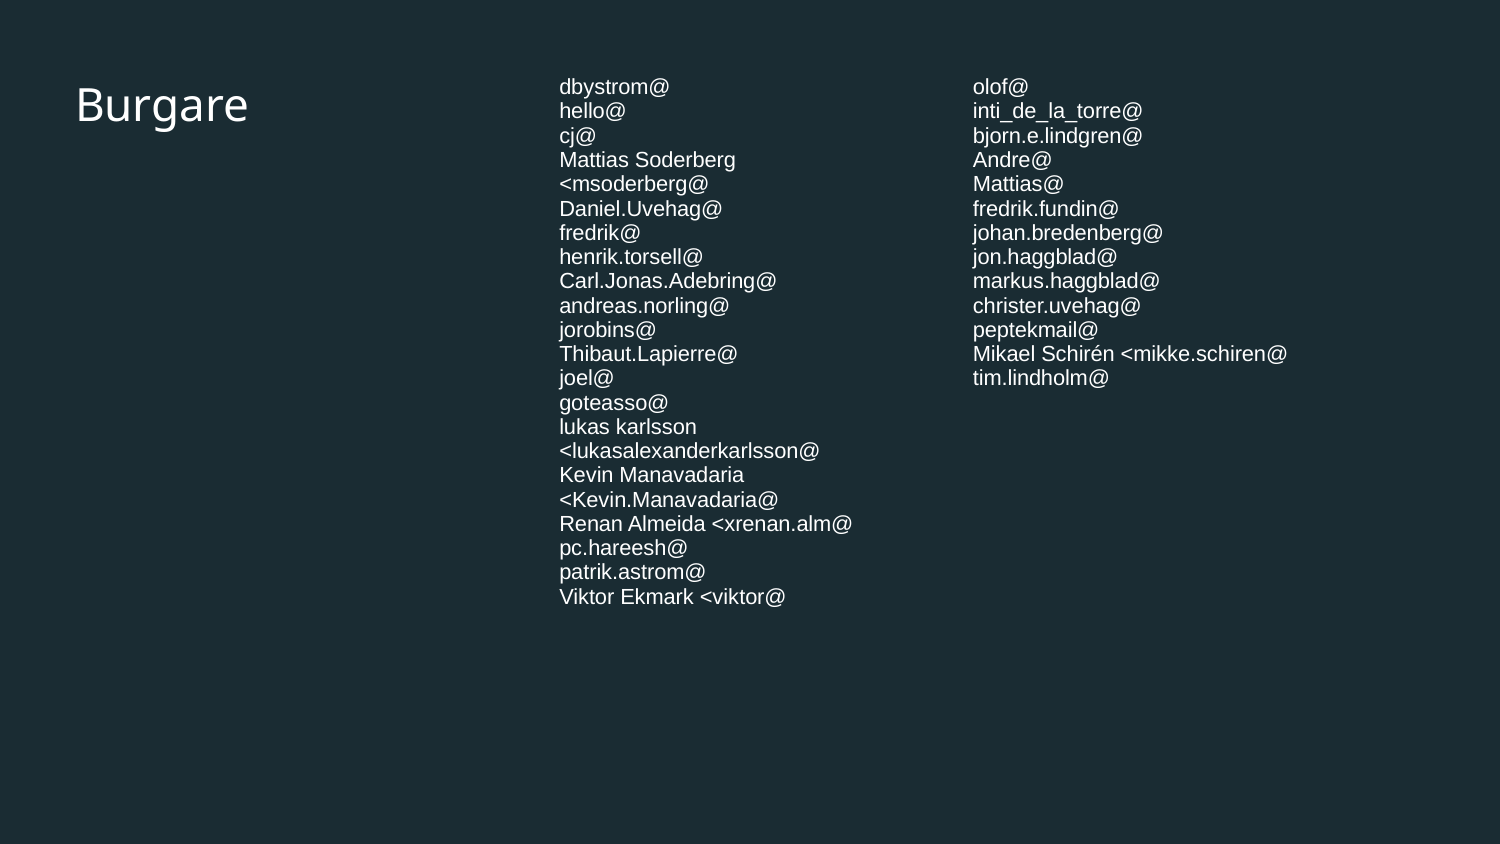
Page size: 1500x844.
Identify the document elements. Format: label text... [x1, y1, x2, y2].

title Burgare [75, 33, 1425, 175]
text_box dbystrom@ hello@ cj@ Mattias Soderberg <msoderberg@ Daniel.Uvehag@ fredrik@ henrik.torsell@ Carl.Jonas.Adebring@ andreas.norling@ jorobins@ Thibaut.Lapierre@ joel@ goteasso@ lukas karlsson <lukasalexanderkarlsson@ Kevin Manavadaria <Kevin.Manavadaria@ Renan Almeida <xrenan.alm@ pc.hareesh@ patrik.astrom@ Viktor Ekmark <viktor@ [544, 67, 891, 844]
text_box olof@ inti_de_la_torre@ bjorn.e.lindgren@ Andre@ Mattias@ fredrik.fundin@ johan.bredenberg@ jon.haggblad@ markus.haggblad@ christer.uvehag@ peptekmail@ Mikael Schirén <mikke.schiren@ tim.lindholm@ [958, 67, 1304, 844]
